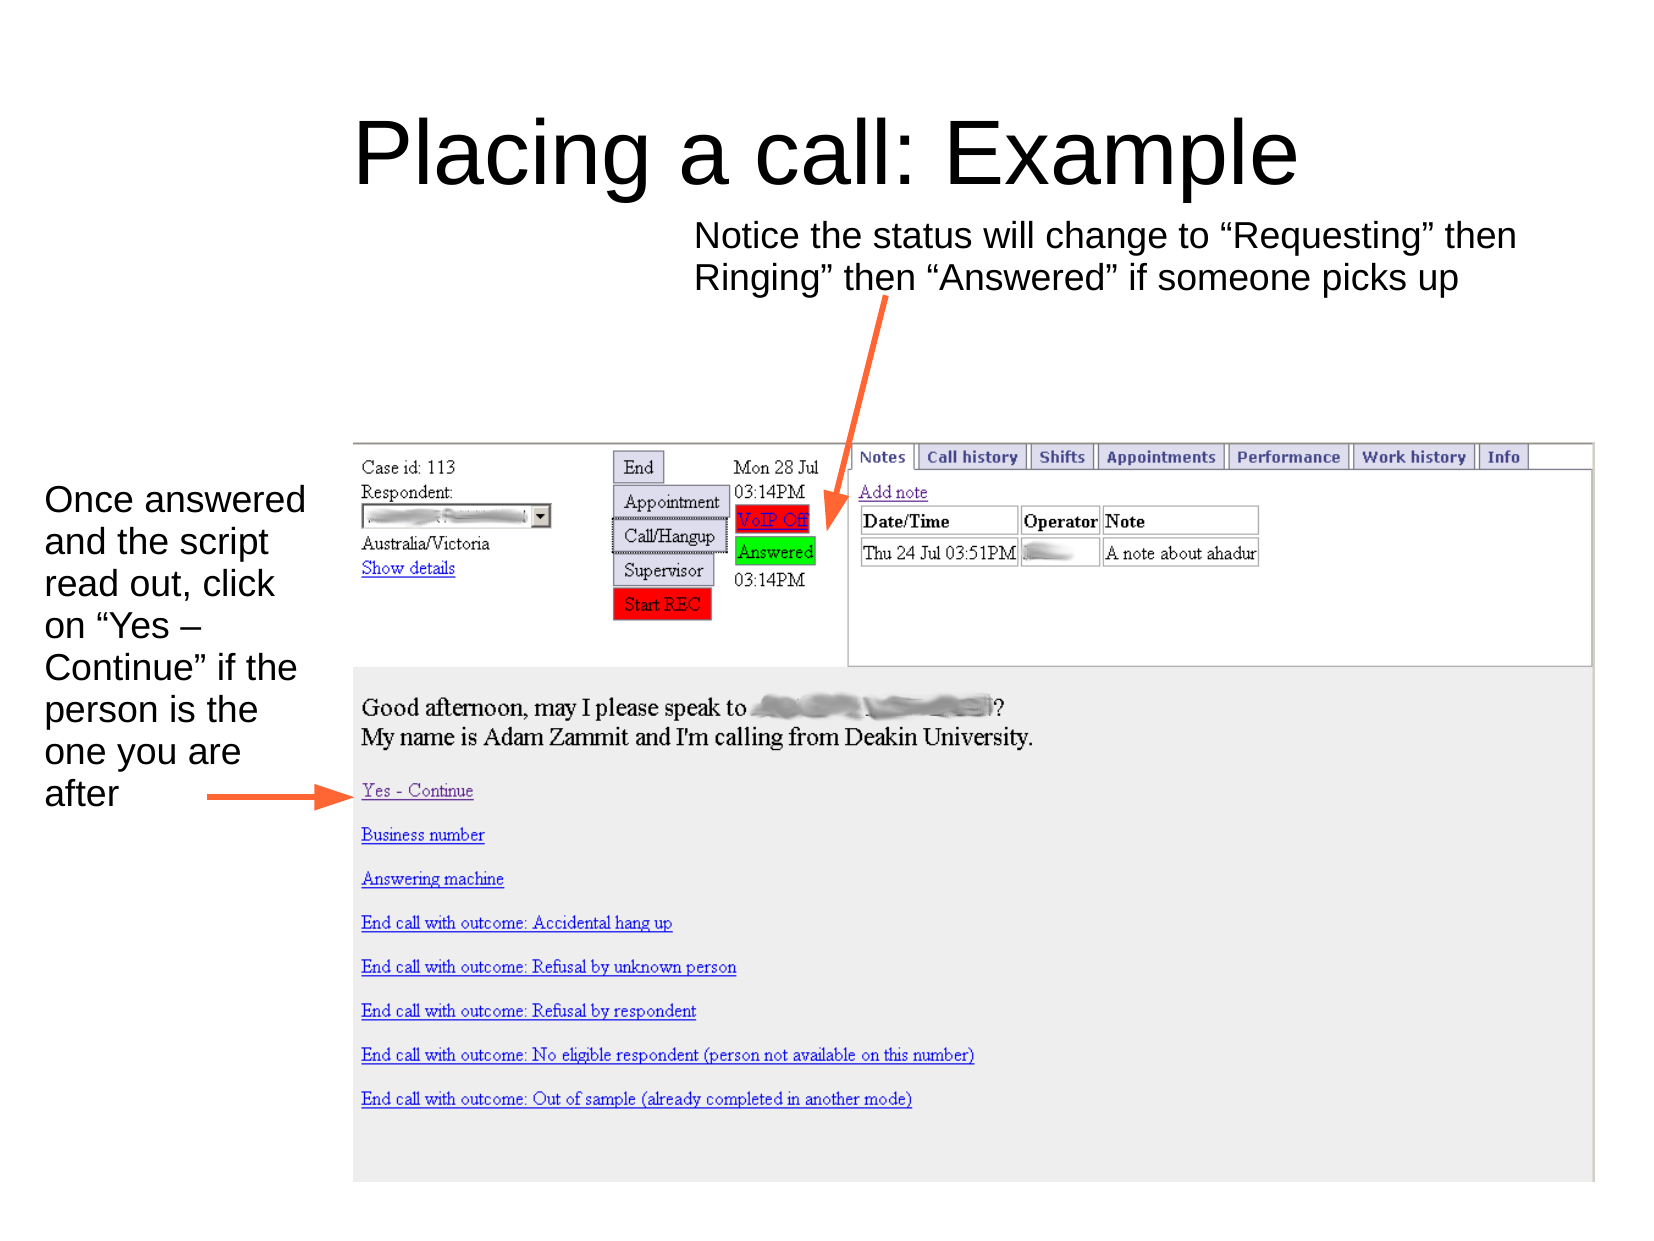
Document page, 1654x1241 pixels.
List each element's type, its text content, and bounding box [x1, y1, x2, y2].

title Placing a call: Example [82, 56, 1571, 250]
picture [353, 442, 1595, 1182]
text_box Notice the status will change to “Requesting” then Ringing” then “Answered” if someone picks up [679, 206, 1595, 348]
text_box Once answered and the script read out, click on “Yes – Continue” if the person is the one you are after [29, 471, 325, 1004]
